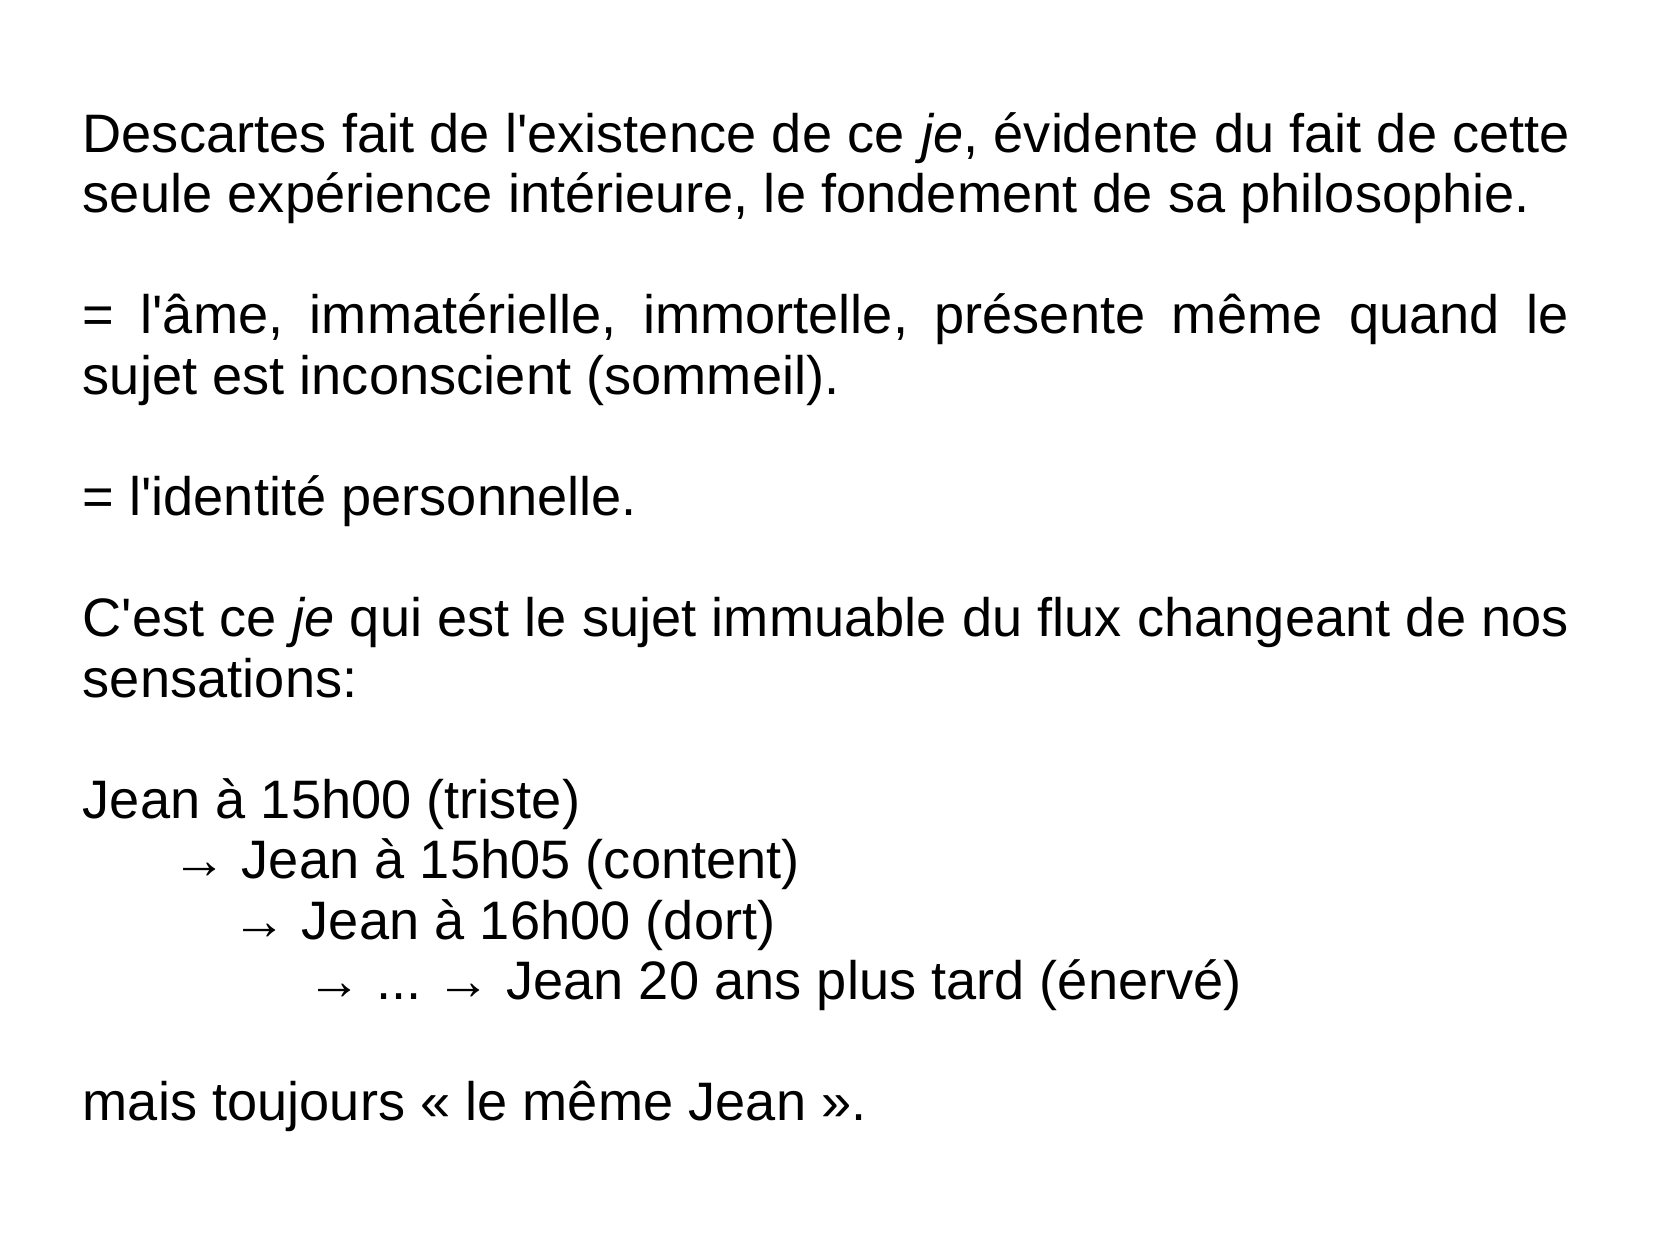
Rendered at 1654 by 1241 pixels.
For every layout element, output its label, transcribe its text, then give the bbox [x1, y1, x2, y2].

subtitle Descartes fait de l'existence de ce je, évidente du fait de cette seule expérience intérieure, le fondement de sa philosophie. = l'âme, immatérielle, immortelle, présente même quand le sujet est inconscient (sommeil). = l'identité personnelle. C'est ce je qui est le sujet immuable du flux changeant de nos sensations: Jean à 15h00 (triste) → Jean à 15h05 (content) → Jean à 16h00 (dort) → ... → Jean 20 ans plus tard (énervé) mais toujours « le même Jean ». [82, 103, 1571, 1133]
